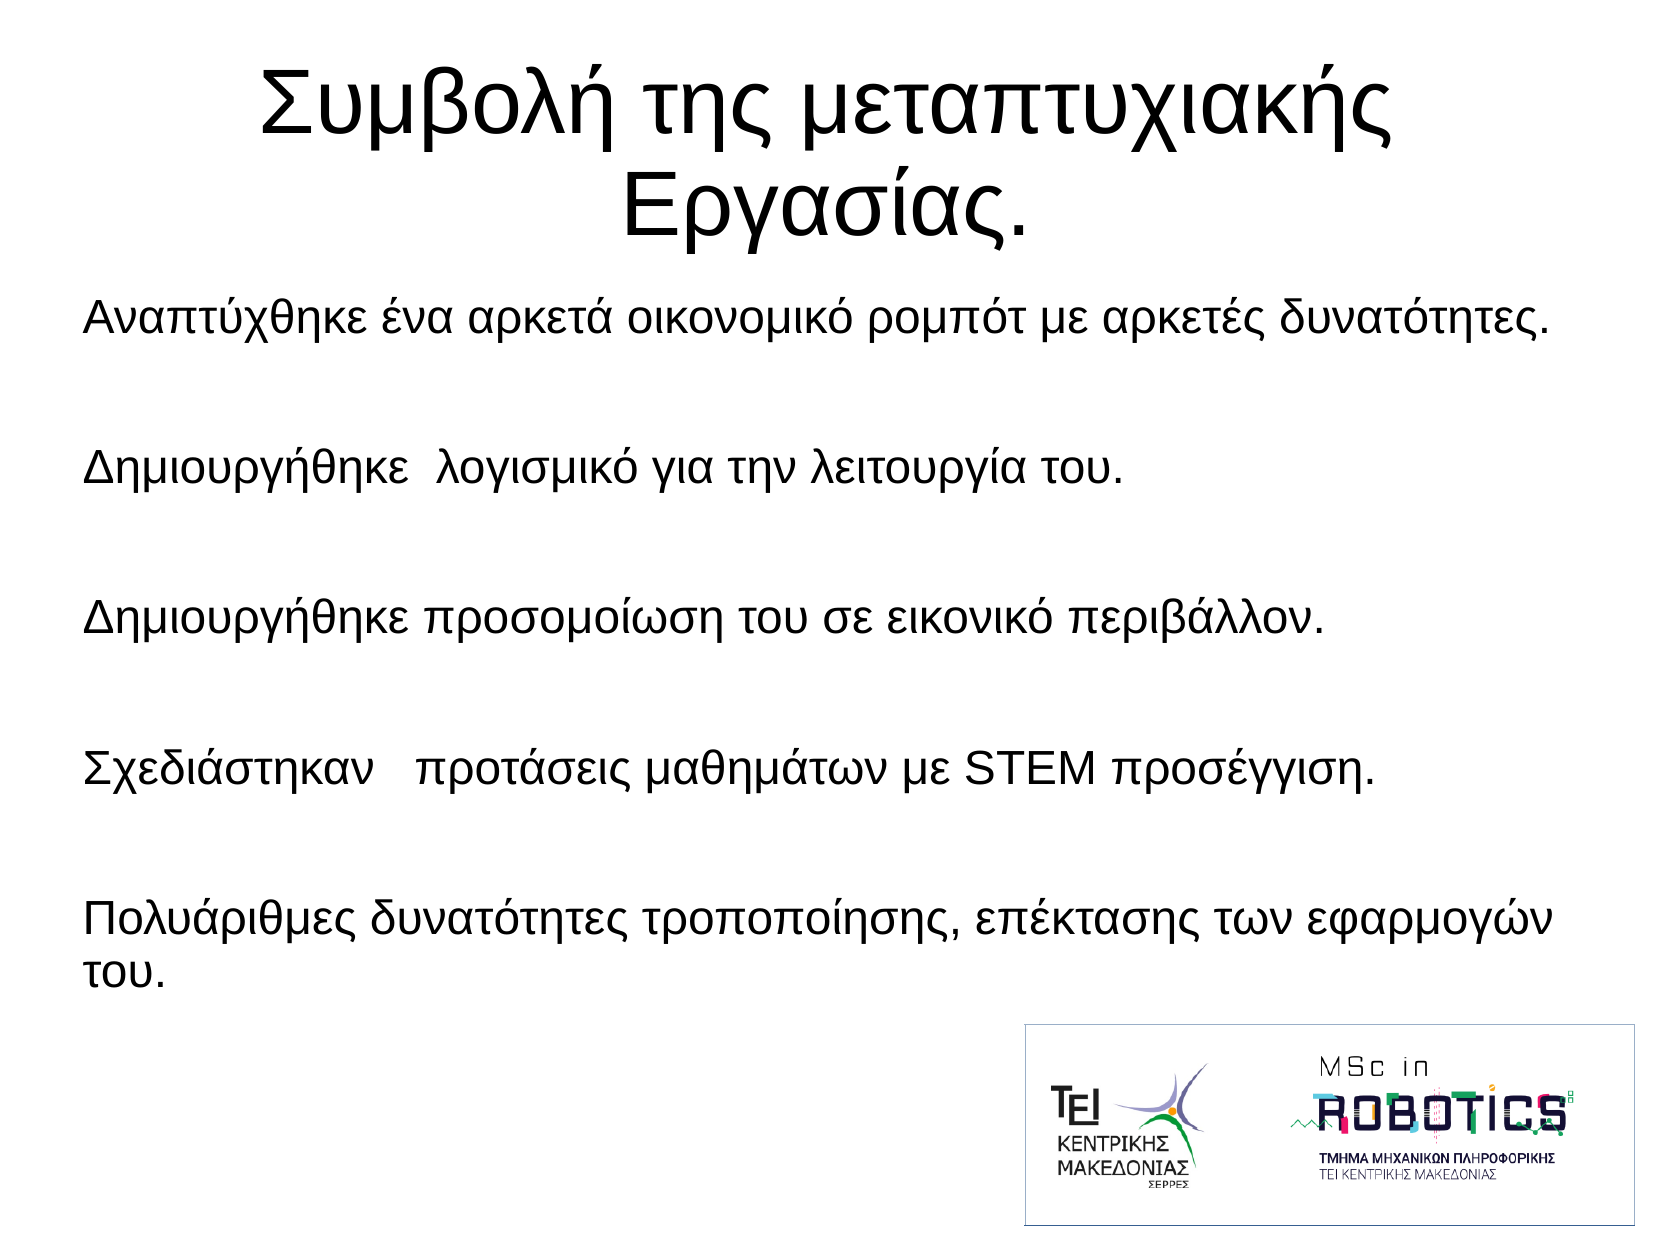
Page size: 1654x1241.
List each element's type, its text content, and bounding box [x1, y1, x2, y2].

picture [1020, 1020, 1639, 1229]
title Συμβολή της μεταπτυχιακής Εργασίας. [82, 49, 1571, 257]
list Αναπτύχθηκε ένα αρκετά οικονομικό ρομπότ με αρκετές δυνατότητες. Δημιουργήθηκε λογισμικό για την λειτουργία του. Δημιουργήθηκε προσομοίωση του σε εικονικό περιβάλλον. Σχεδιάστηκαν προτάσεις μαθημάτων με STEM προσέγγιση. Πολυάριθμες δυνατότητες τροποποίησης, επέκτασης των εφαρμογών του. [82, 290, 1571, 1010]
